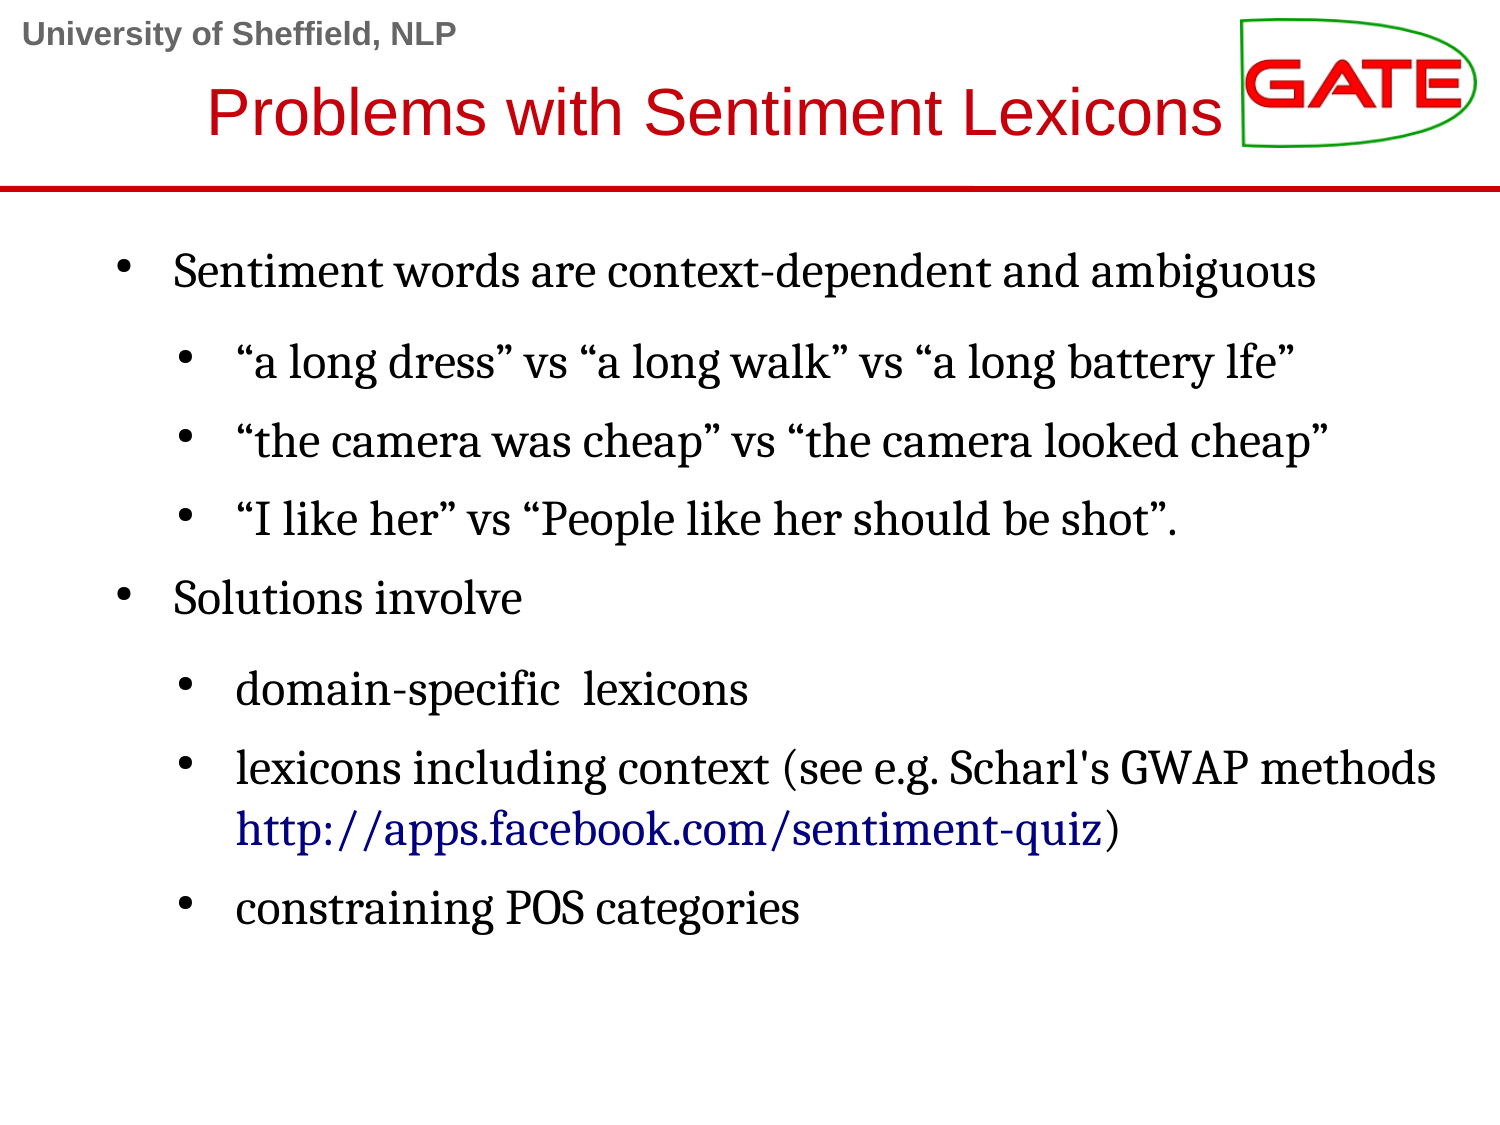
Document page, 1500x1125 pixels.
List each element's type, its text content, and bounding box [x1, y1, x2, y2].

picture [1240, 18, 1477, 148]
title Problems with Sentiment Lexicons [206, 26, 1447, 200]
list Sentiment words are context-dependent and ambiguous “a long dress” vs “a long walk” vs “a long battery lfe” “the camera was cheap” vs “the camera looked cheap” “I like her” vs “People like her should be shot”. Solutions involve domain-specific lexicons lexicons including context (see e.g. Scharl's GWAP methods http://apps.facebook.com/sentiment-quiz) constraining POS categories [59, 236, 1477, 1110]
